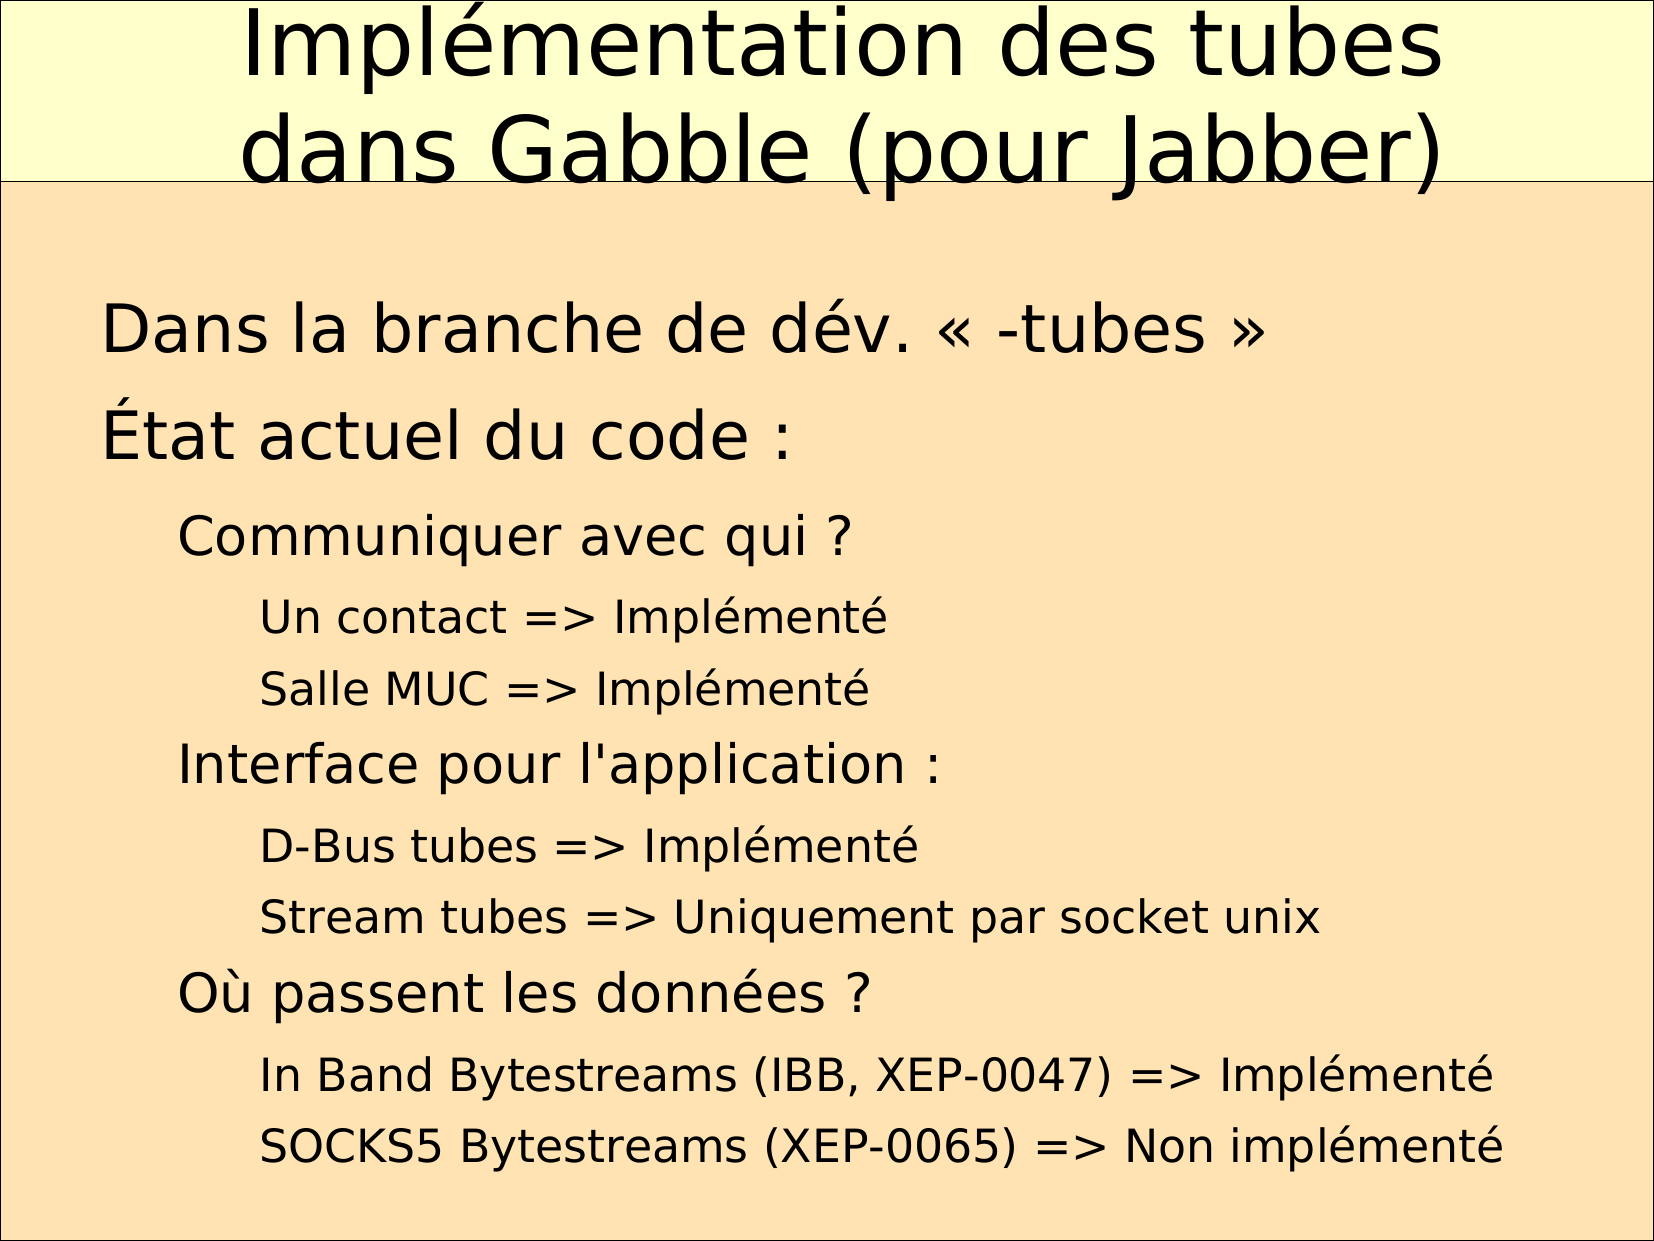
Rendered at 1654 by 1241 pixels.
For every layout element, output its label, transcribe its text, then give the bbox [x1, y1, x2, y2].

list Dans la branche de dév. « -tubes » État actuel du code : Communiquer avec qui ? Un contact => Implémenté Salle MUC => Implémenté Interface pour l'application : D-Bus tubes => Implémenté Stream tubes => Uniquement par socket unix Où passent les données ? In Band Bytestreams (IBB, XEP-0047) => Implémenté SOCKS5 Bytestreams (XEP-0065) => Non implémenté [82, 290, 1571, 1173]
title Implémentation des tubes dans Gabble (pour Jabber) [135, 0, 1552, 205]
